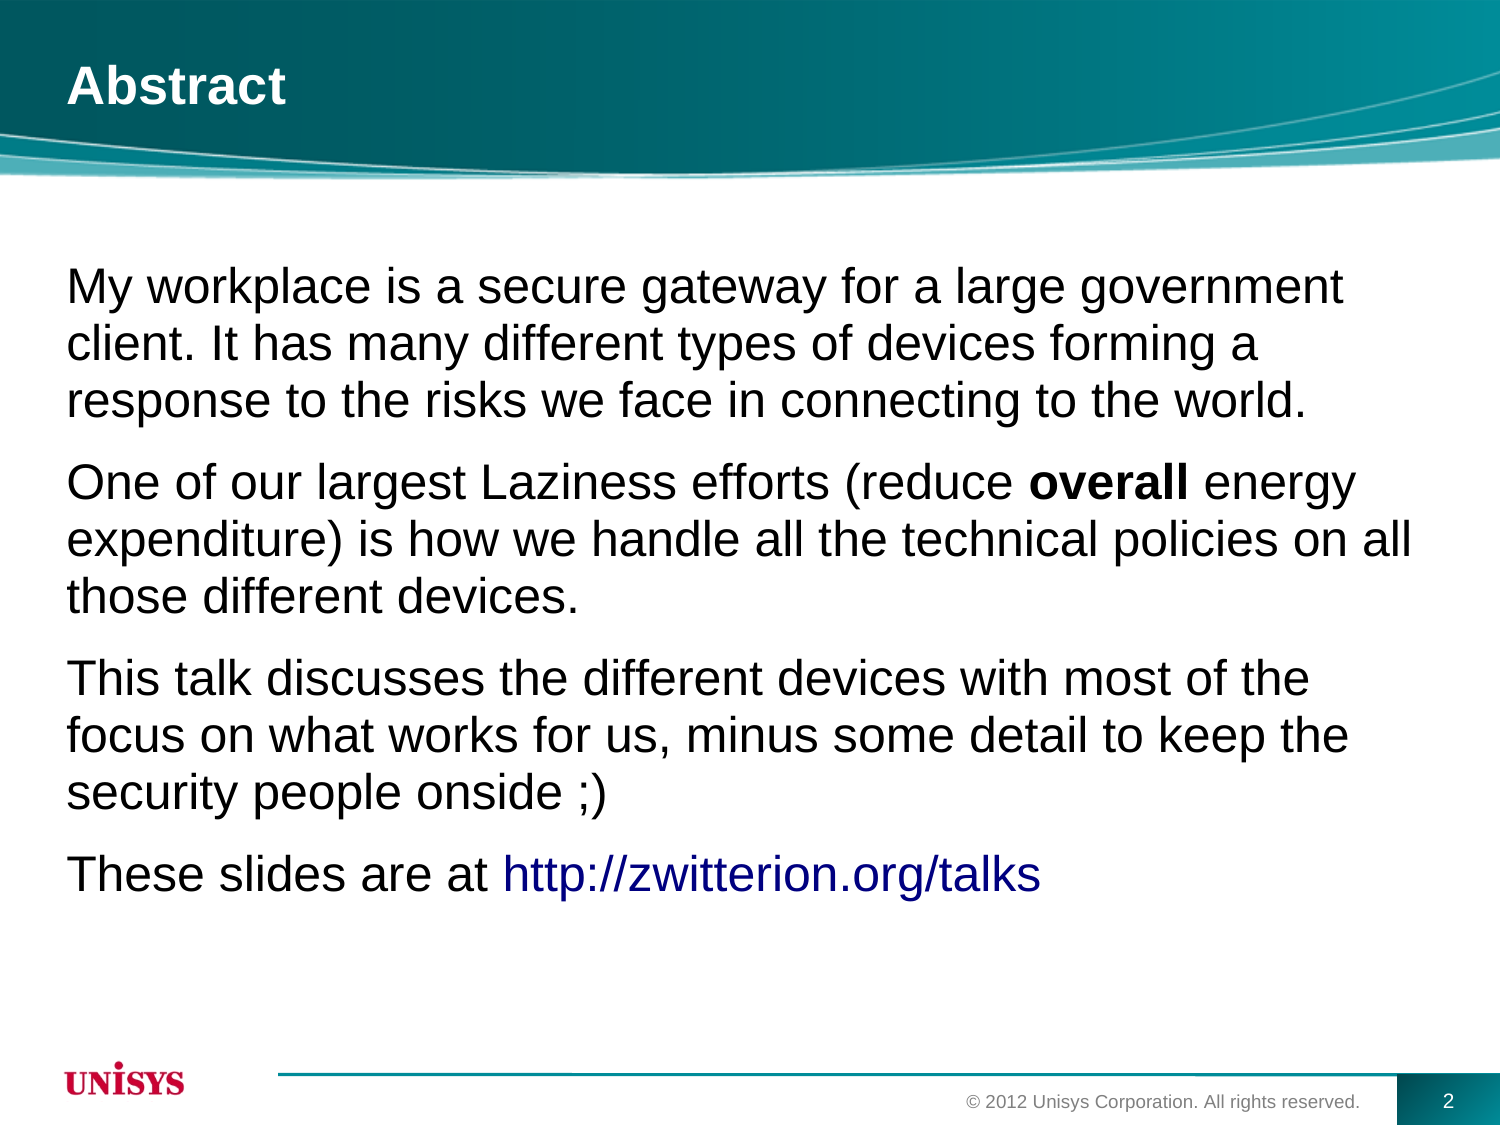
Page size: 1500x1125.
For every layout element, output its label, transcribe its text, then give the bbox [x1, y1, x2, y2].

list My workplace is a secure gateway for a large government client. It has many different types of devices forming a response to the risks we face in connecting to the world. One of our largest Laziness efforts (reduce overall energy expenditure) is how we handle all the technical policies on all those different devices. This talk discusses the different devices with most of the focus on what works for us, minus some detail to keep the security people onside ;) These slides are at http://zwitterion.org/talks [66, 250, 1435, 1020]
picture [41, 1049, 205, 1102]
title Abstract [66, 0, 1435, 175]
picture [0, 0, 1500, 188]
